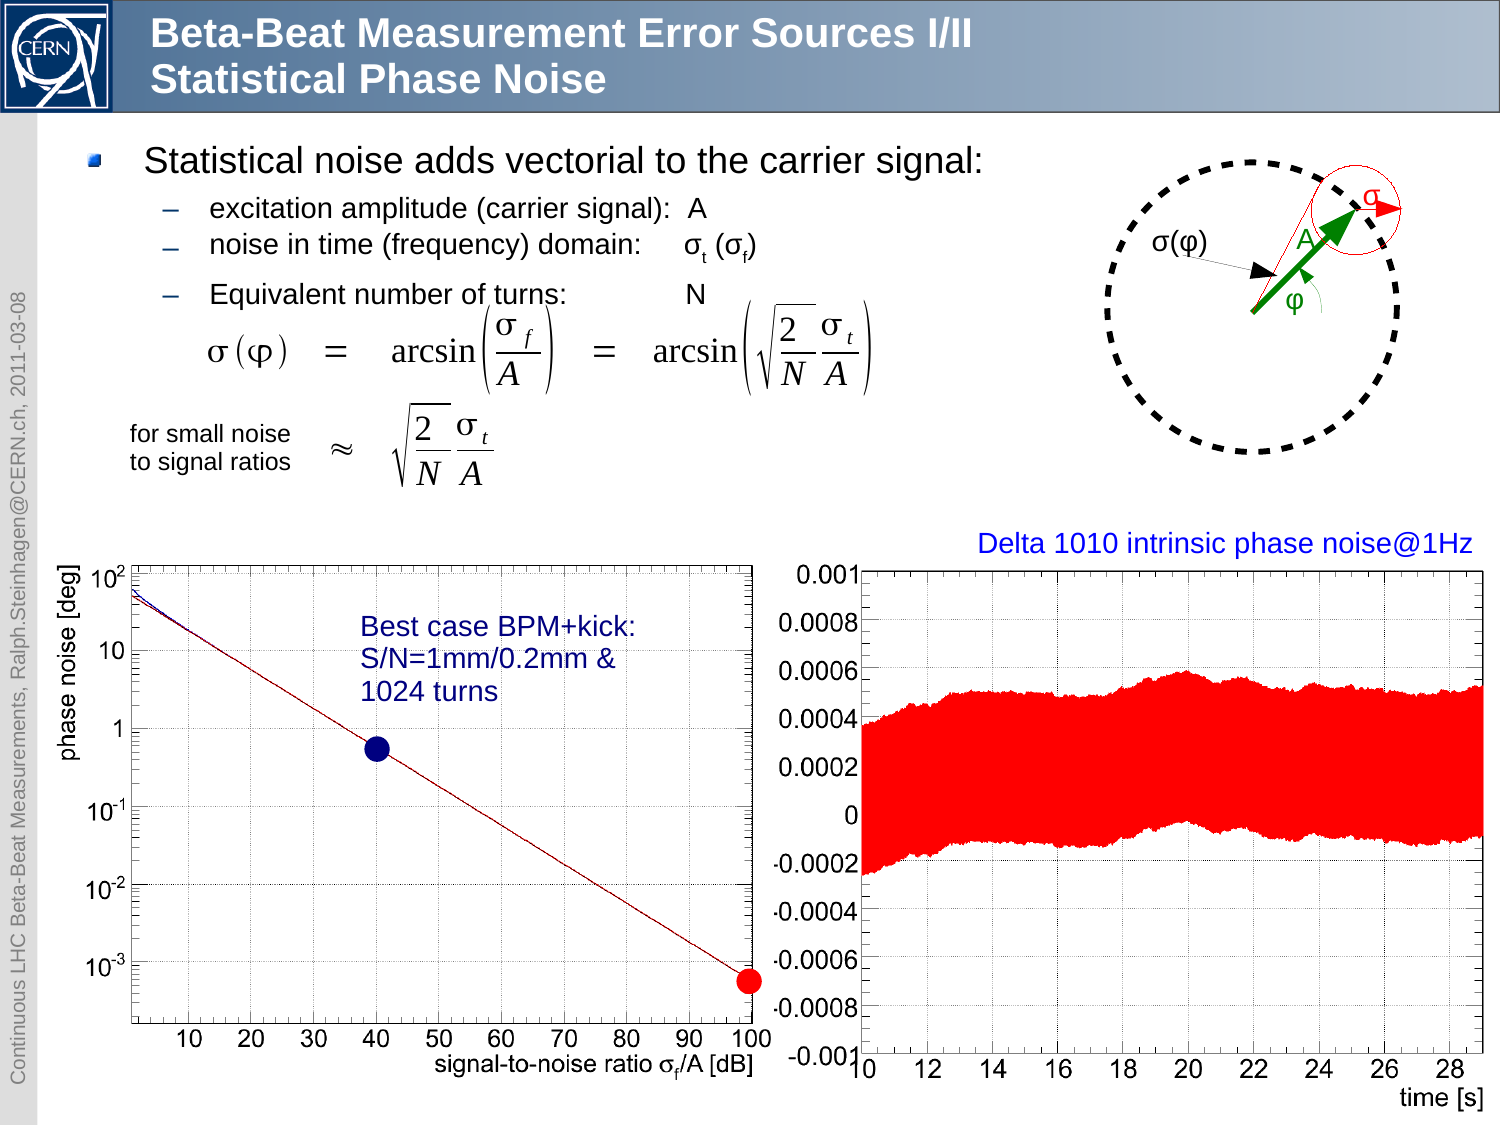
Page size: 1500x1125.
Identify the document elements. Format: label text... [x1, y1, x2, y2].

list Statistical noise adds vectorial to the carrier signal: excitation amplitude (carrier signal): A noise in time (frequency) domain: σt (σf) Equivalent number of turns: N [87, 137, 1438, 560]
text_box σf [1347, 171, 1401, 227]
text_box φ [1270, 275, 1329, 324]
text_box [364, 736, 390, 762]
text_box A [1281, 215, 1342, 264]
picture [0, 0, 113, 113]
chart [197, 294, 883, 494]
picture [44, 555, 1498, 1120]
title Beta-Beat Measurement Error Sources I/II Statistical Phase Noise [150, 7, 1365, 106]
text_box [736, 968, 762, 995]
text_box σ(φ) [1136, 217, 1229, 266]
text_box Best case BPM+kick: S/N=1mm/0.2mm & 1024 turns [345, 602, 652, 716]
text_box for small noise to signal ratios [115, 411, 314, 483]
text_box Delta 1010 intrinsic phase noise@1Hz [962, 519, 1491, 568]
